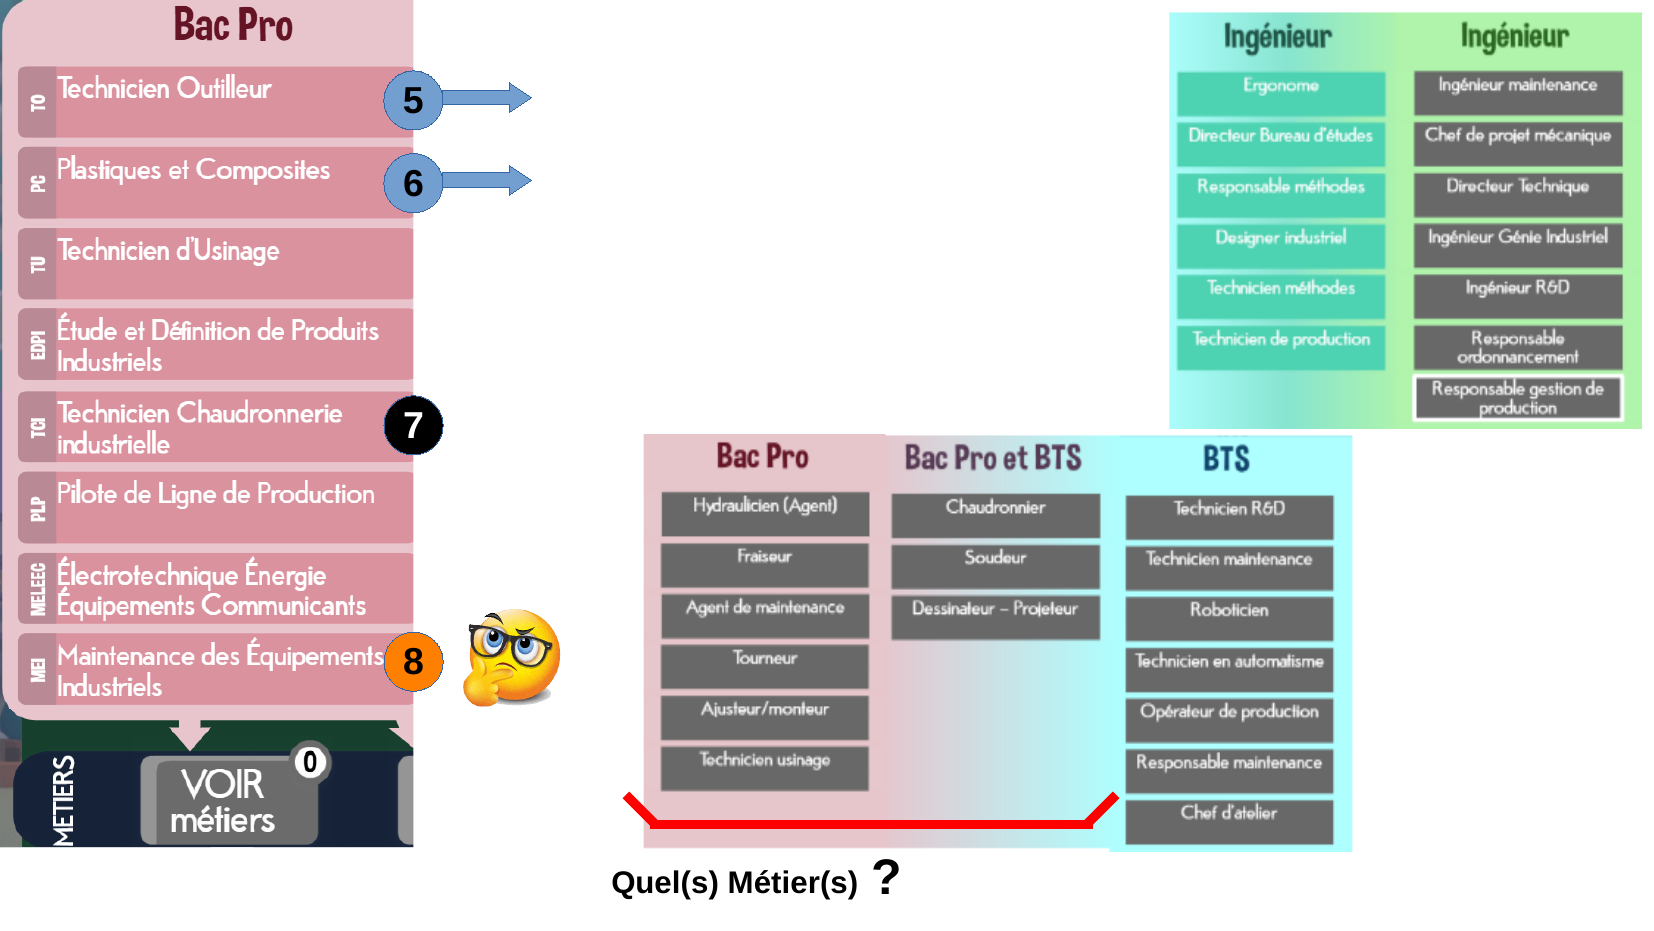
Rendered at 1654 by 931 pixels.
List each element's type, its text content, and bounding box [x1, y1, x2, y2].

text_box [442, 165, 532, 196]
picture [0, 0, 414, 857]
text_box 7 [383, 395, 444, 455]
text_box Quel(s) Métier(s) [596, 857, 892, 908]
text_box 8 [384, 632, 444, 692]
text_box ? [856, 842, 916, 913]
picture [643, 434, 1353, 852]
text_box 6 [383, 153, 443, 213]
picture [459, 605, 562, 709]
text_box 5 [383, 70, 443, 130]
text_box [442, 82, 532, 113]
picture [1169, 11, 1642, 429]
